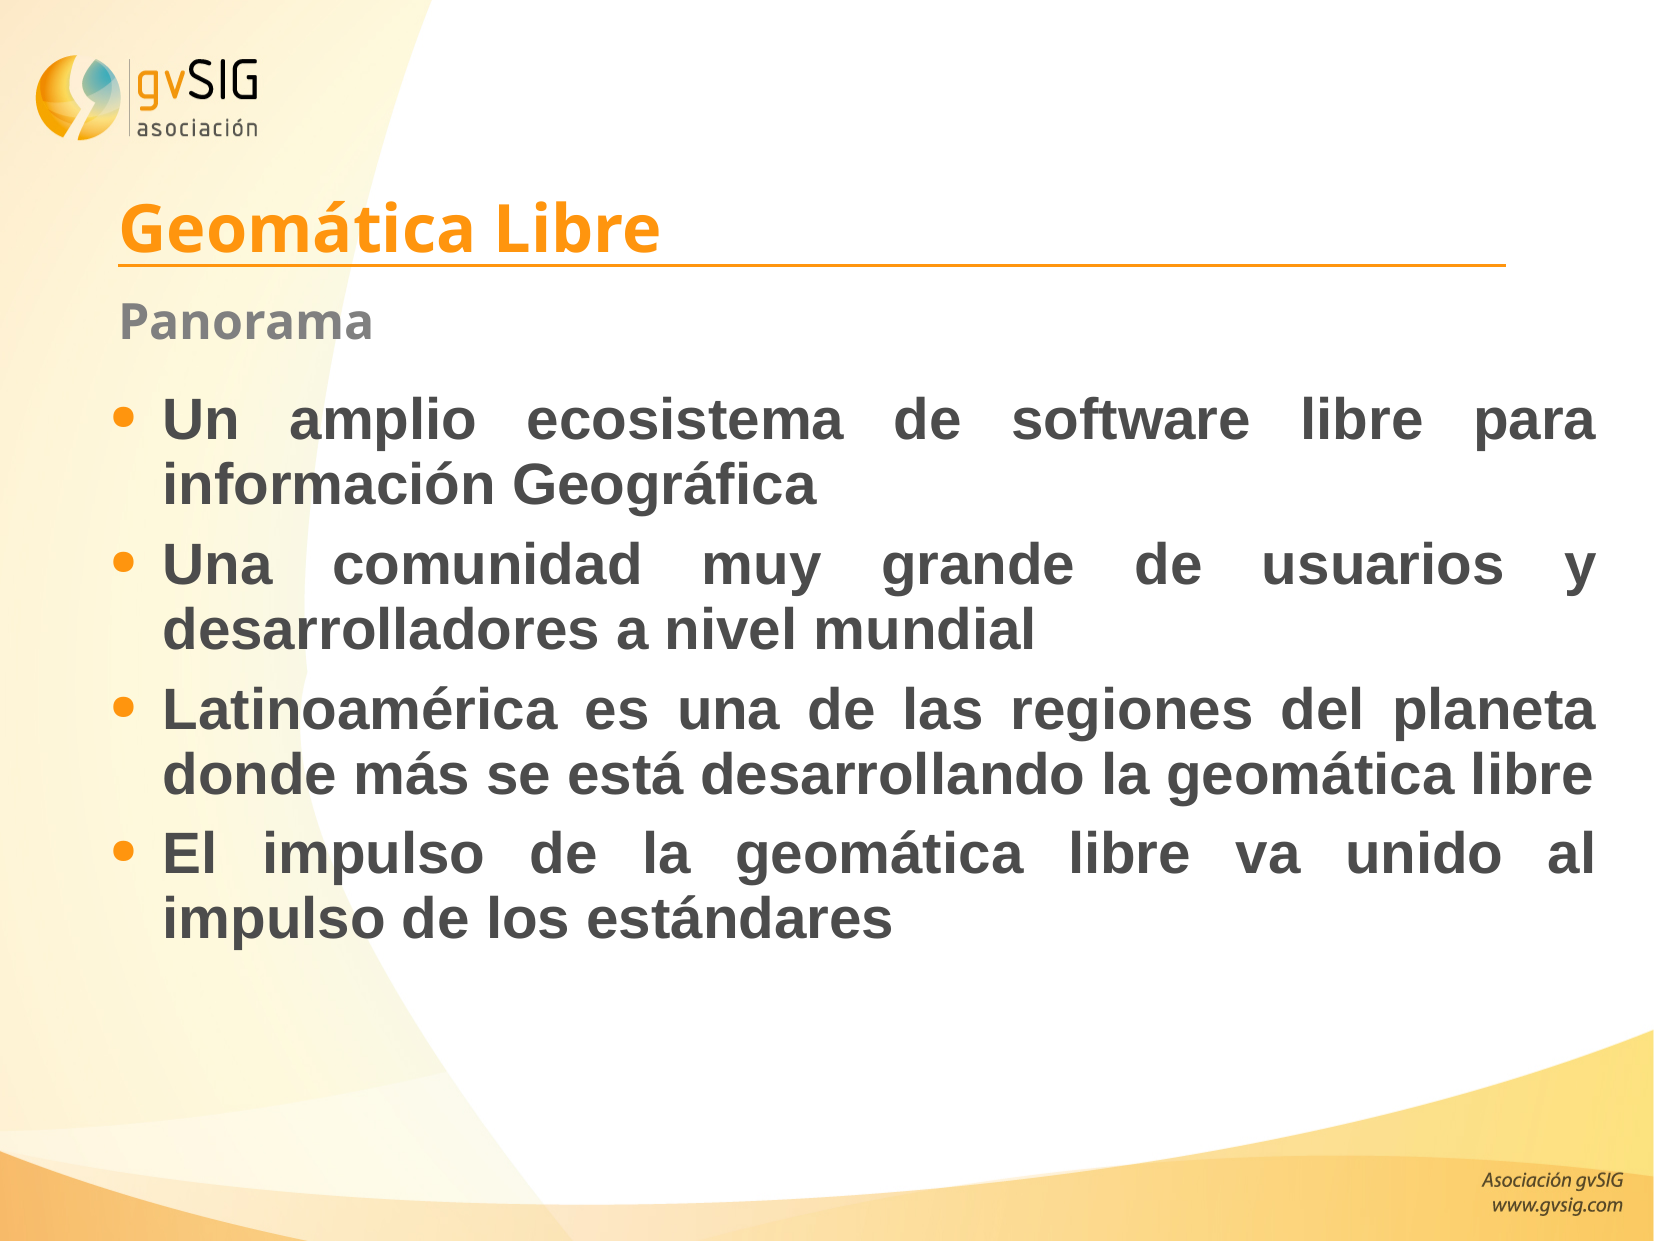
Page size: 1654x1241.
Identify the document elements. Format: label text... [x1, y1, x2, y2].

picture [0, 0, 1654, 1241]
title Panorama [118, 276, 1123, 365]
title Geomática Libre [118, 177, 1607, 276]
list Un amplio ecosistema de software libre para información Geográfica Una comunidad muy grande de usuarios y desarrolladores a nivel mundial Latinoamérica es una de las regiones del planeta donde más se está desarrollando la geomática libre El impulso de la geomática libre va unido al impulso de los estándares [91, 386, 1598, 964]
